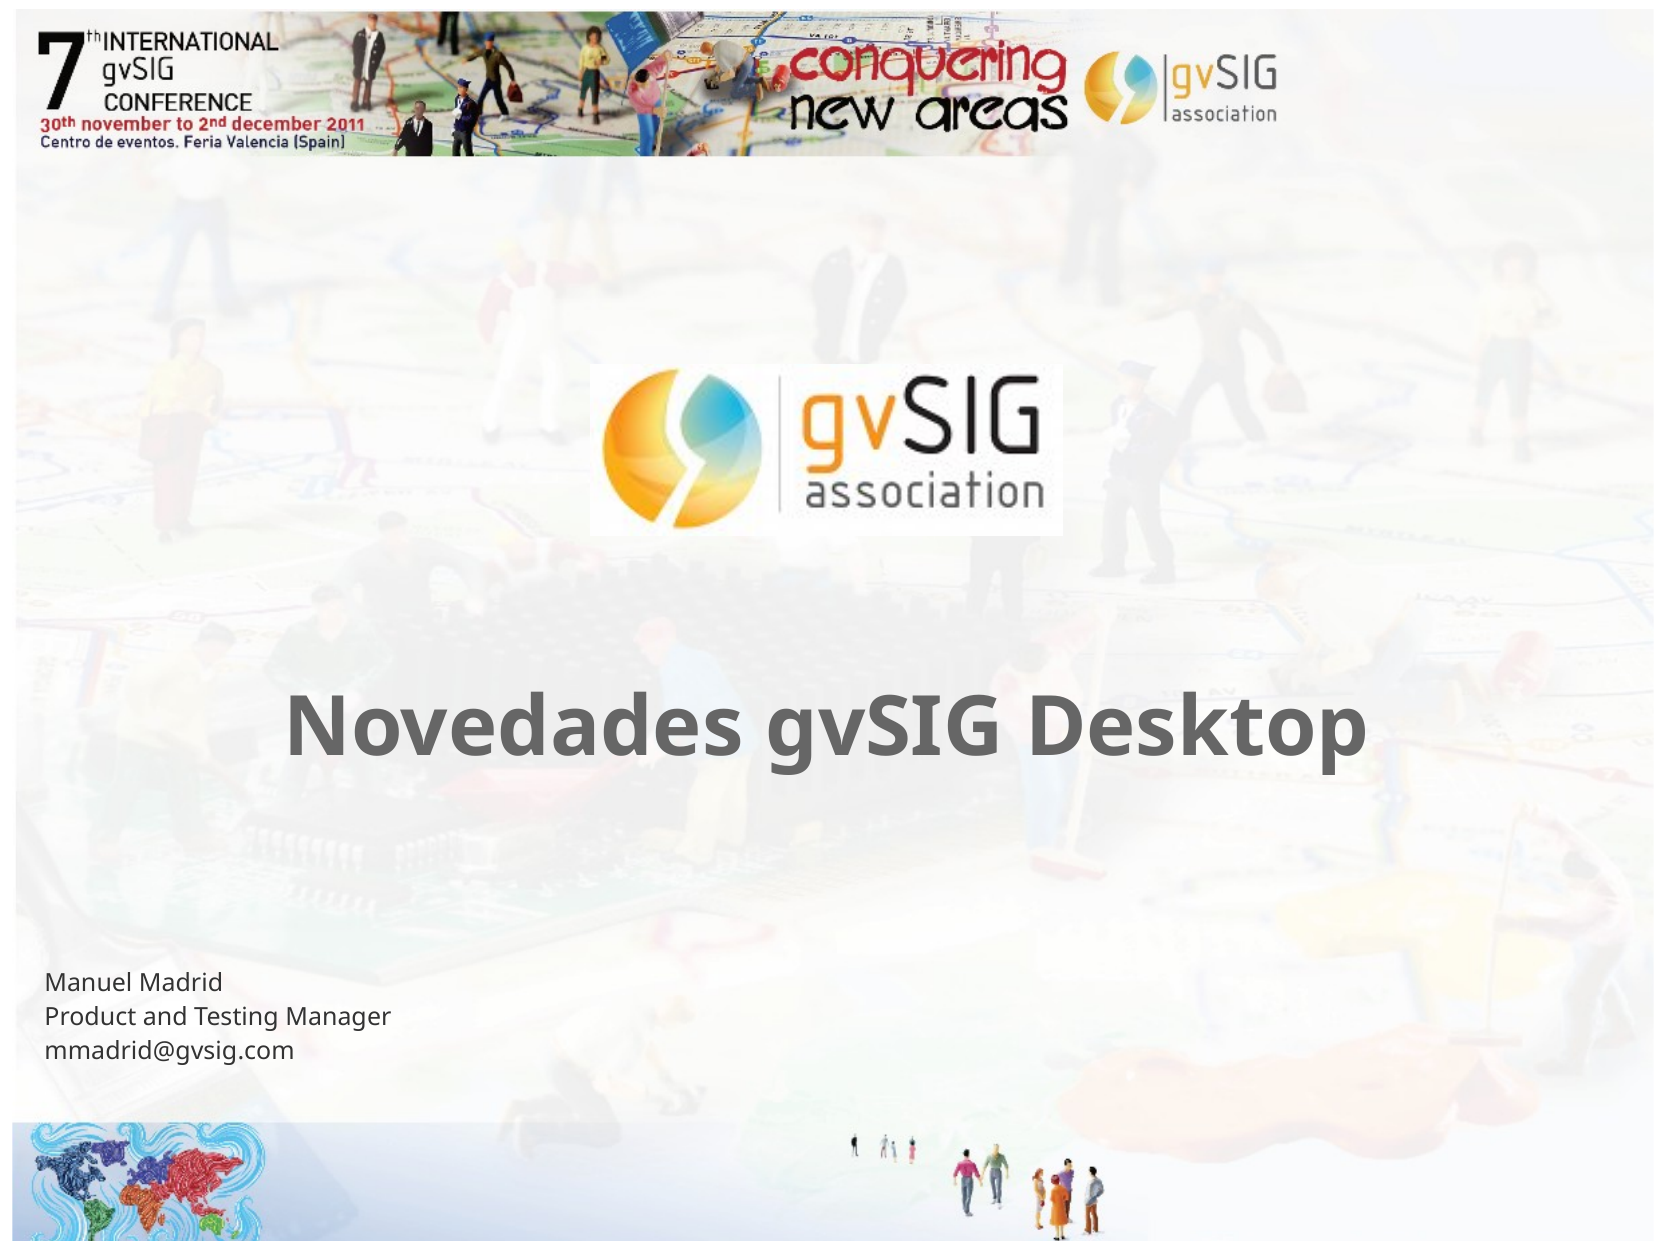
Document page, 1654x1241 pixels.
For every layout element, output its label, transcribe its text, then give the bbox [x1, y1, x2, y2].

title Novedades gvSIG Desktop [112, 672, 1542, 774]
text_box Manuel Madrid Product and Testing Manager mmadrid@gvsig.com [29, 957, 443, 1064]
picture [12, 9, 1654, 1241]
